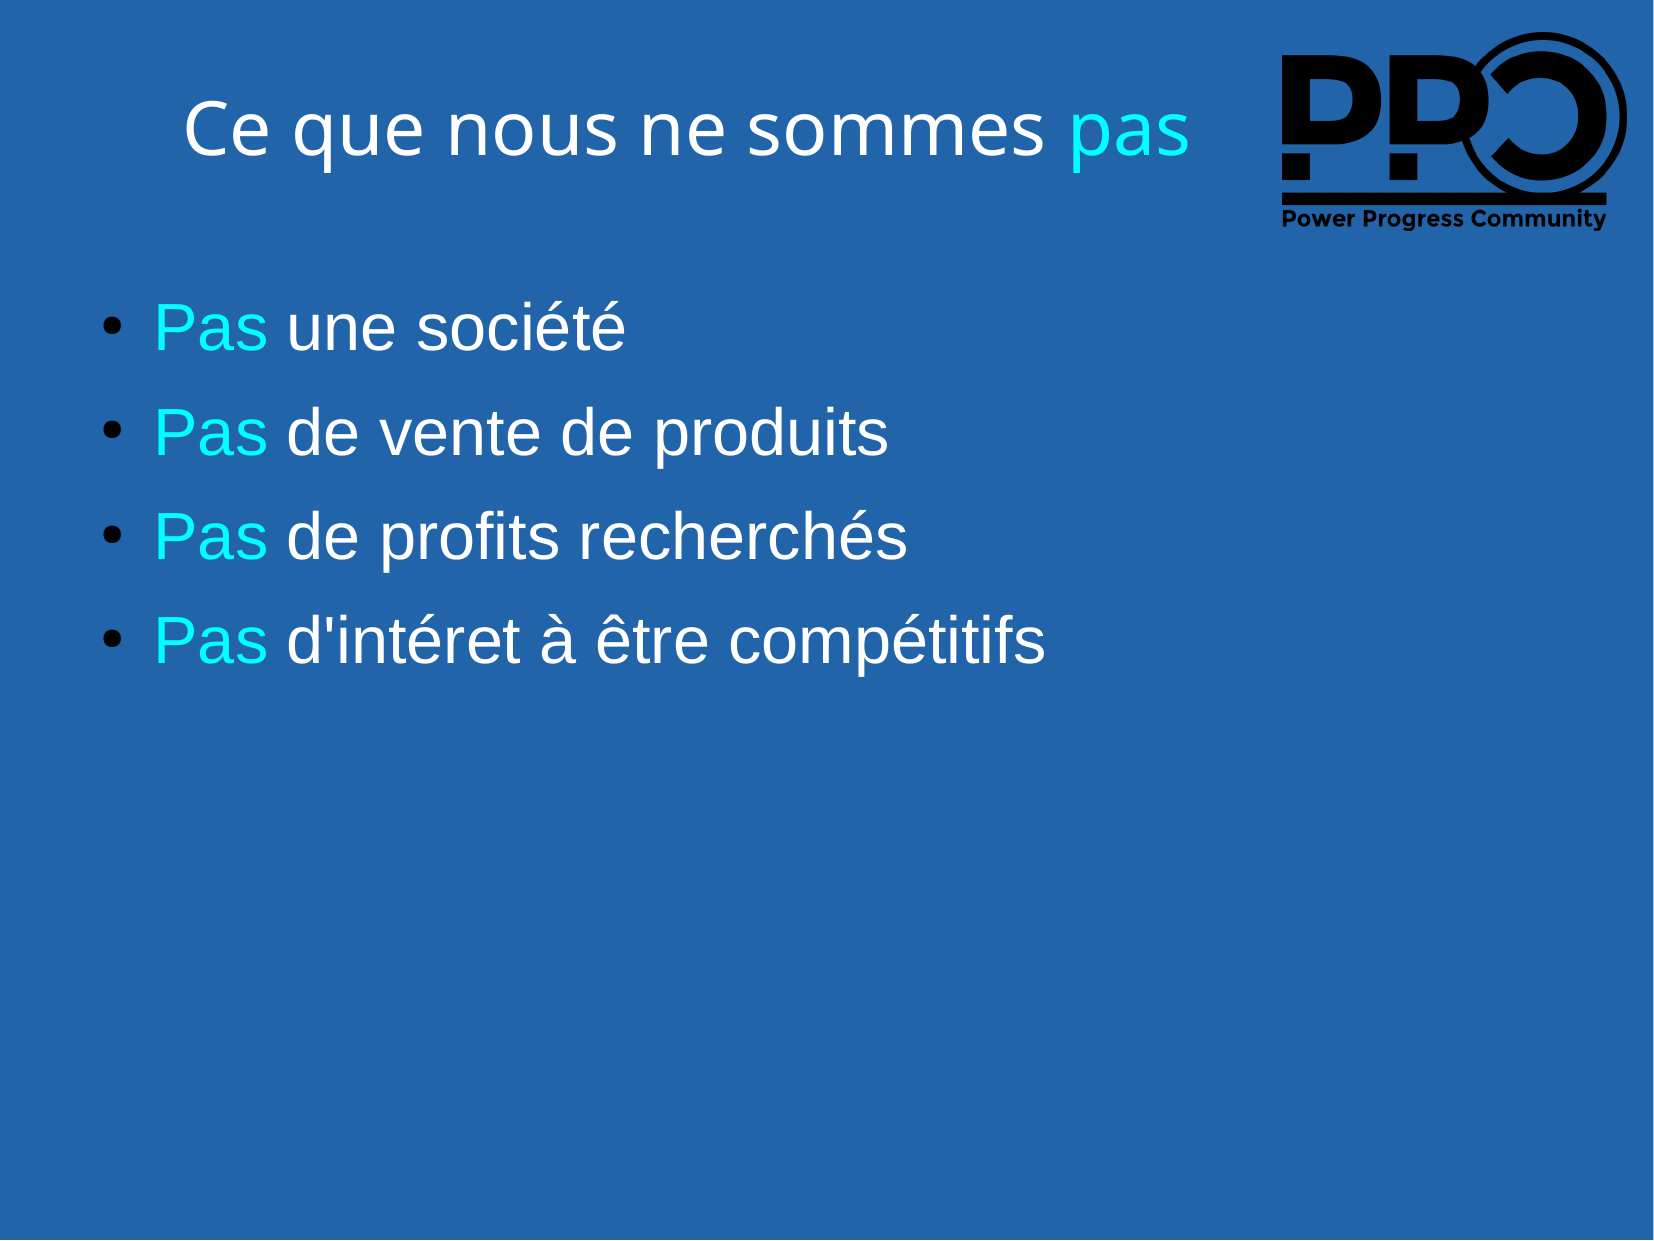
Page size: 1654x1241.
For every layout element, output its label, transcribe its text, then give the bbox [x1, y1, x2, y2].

picture [1282, 32, 1627, 232]
title Ce que nous ne sommes pas [14, 18, 1360, 234]
list Pas une société Pas de vente de produits Pas de profits recherchés Pas d'intéret à être compétitifs [82, 290, 1571, 1010]
